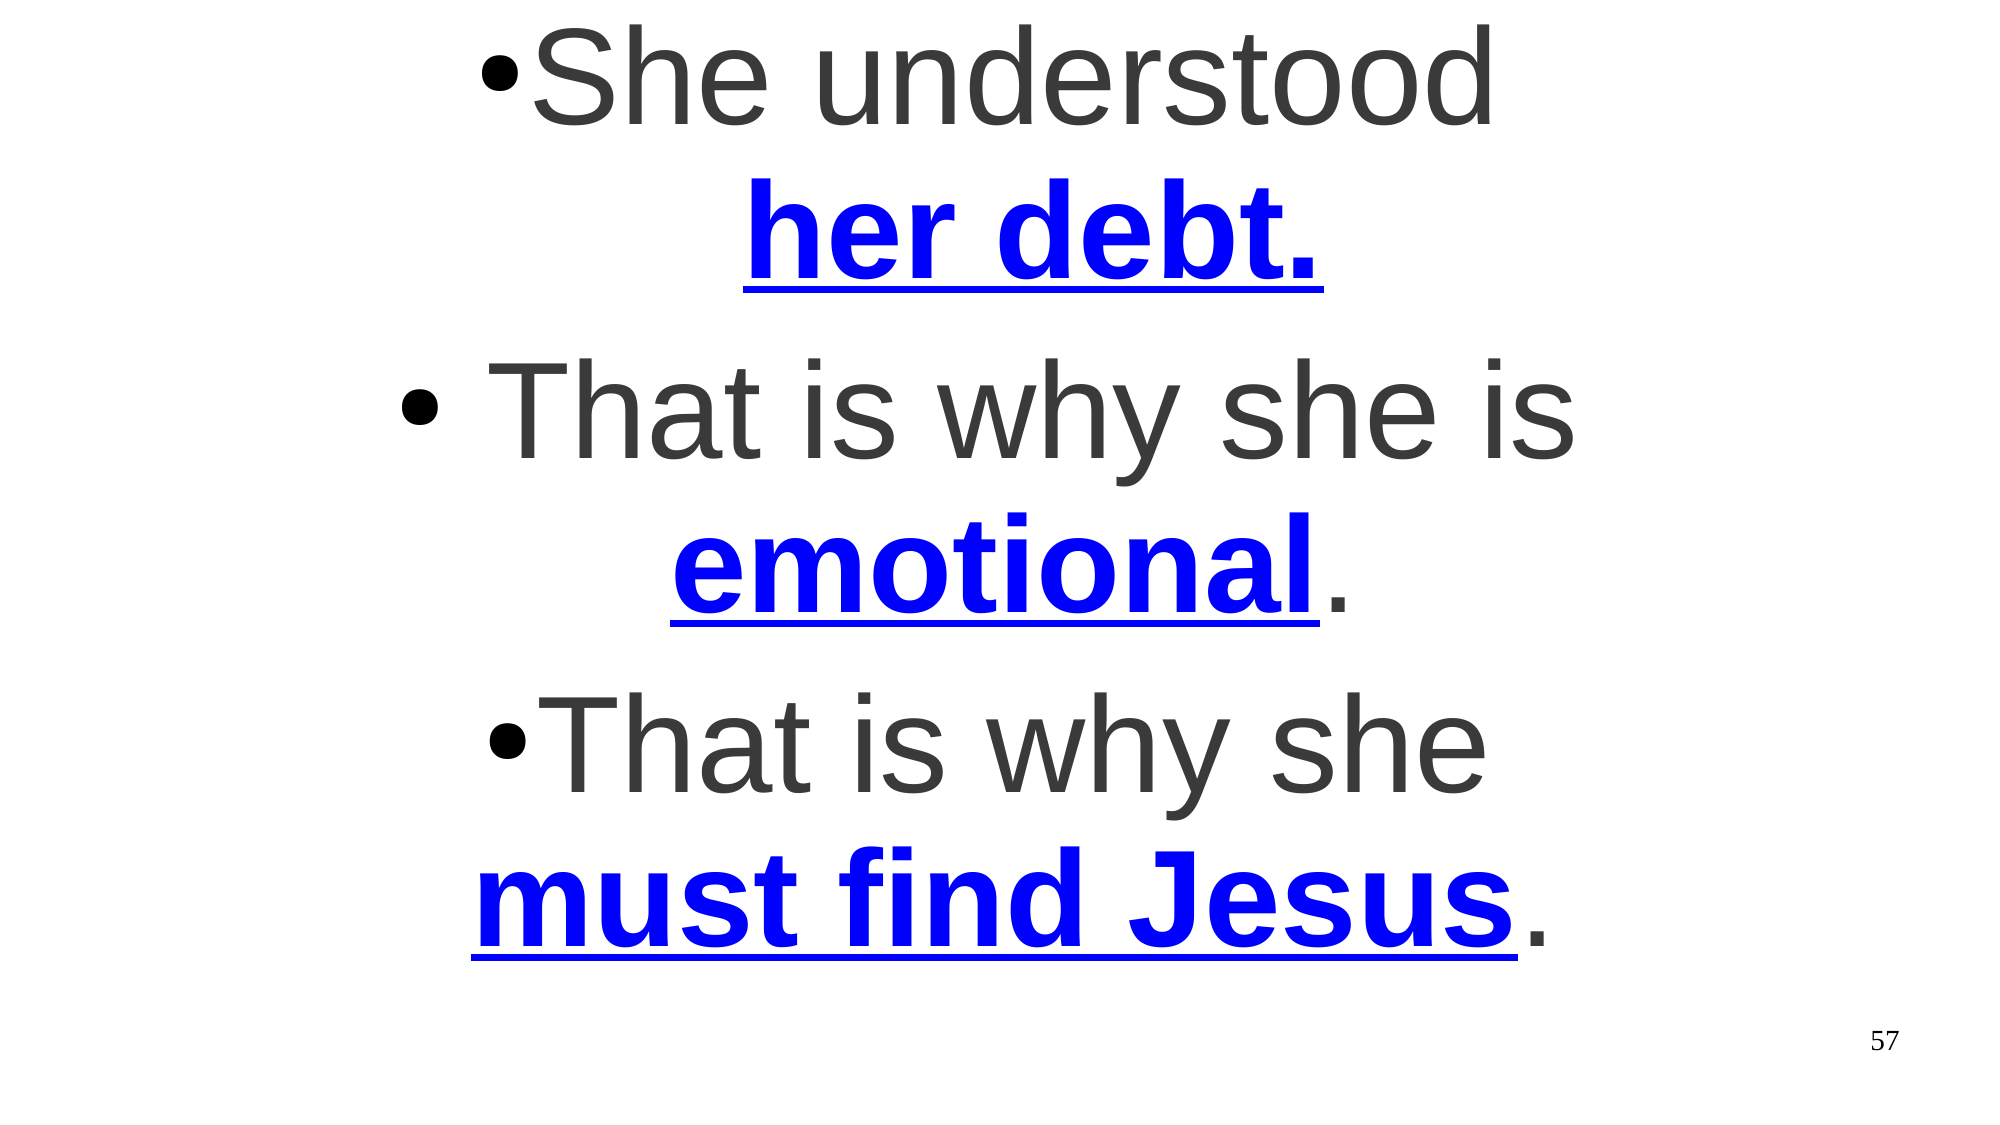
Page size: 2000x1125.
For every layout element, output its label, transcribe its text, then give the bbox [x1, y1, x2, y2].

list She understood her debt. That is why she is emotional. That is why she must find Jesus. [0, 0, 1996, 1123]
